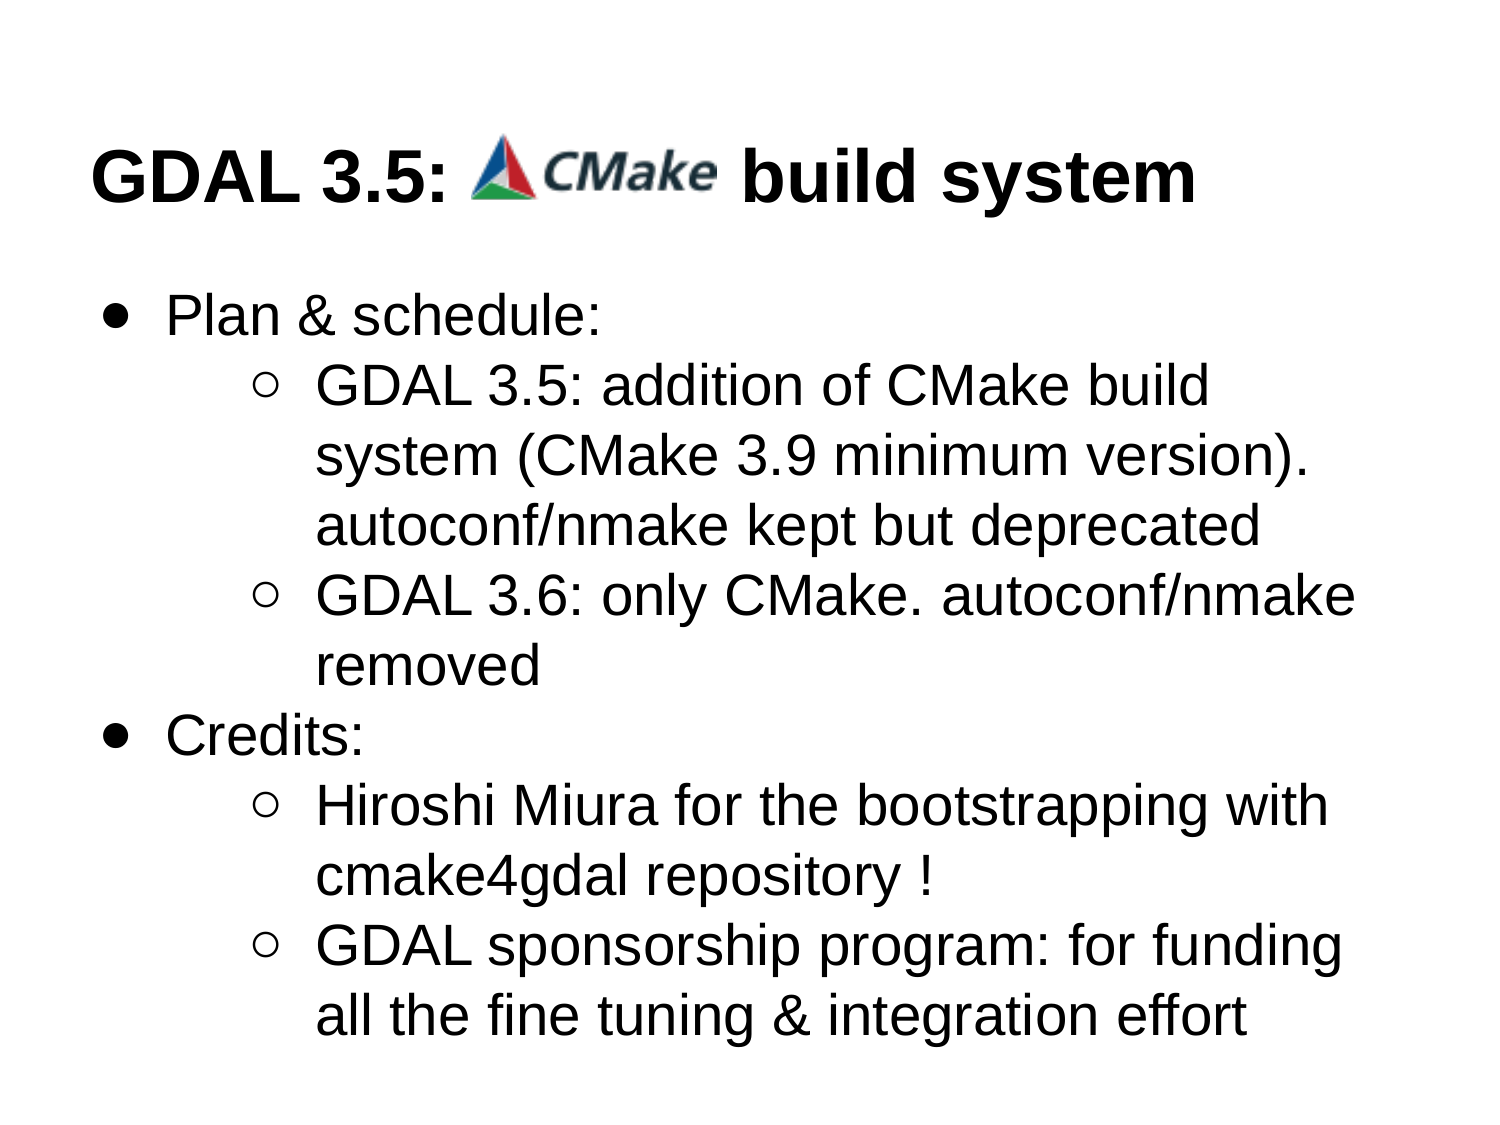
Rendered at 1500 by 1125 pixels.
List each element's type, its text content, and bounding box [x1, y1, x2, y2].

picture [471, 121, 717, 218]
title GDAL 3.5: build system [75, 45, 1425, 233]
list Plan & schedule: GDAL 3.5: addition of CMake build system (CMake 3.9 minimum version). autoconf/nmake kept but deprecated GDAL 3.6: only CMake. autoconf/nmake removed Credits: Hiroshi Miura for the bootstrapping with cmake4gdal repository ! GDAL sponsorship program: for funding all the fine tuning & integration effort [75, 262, 1425, 1078]
